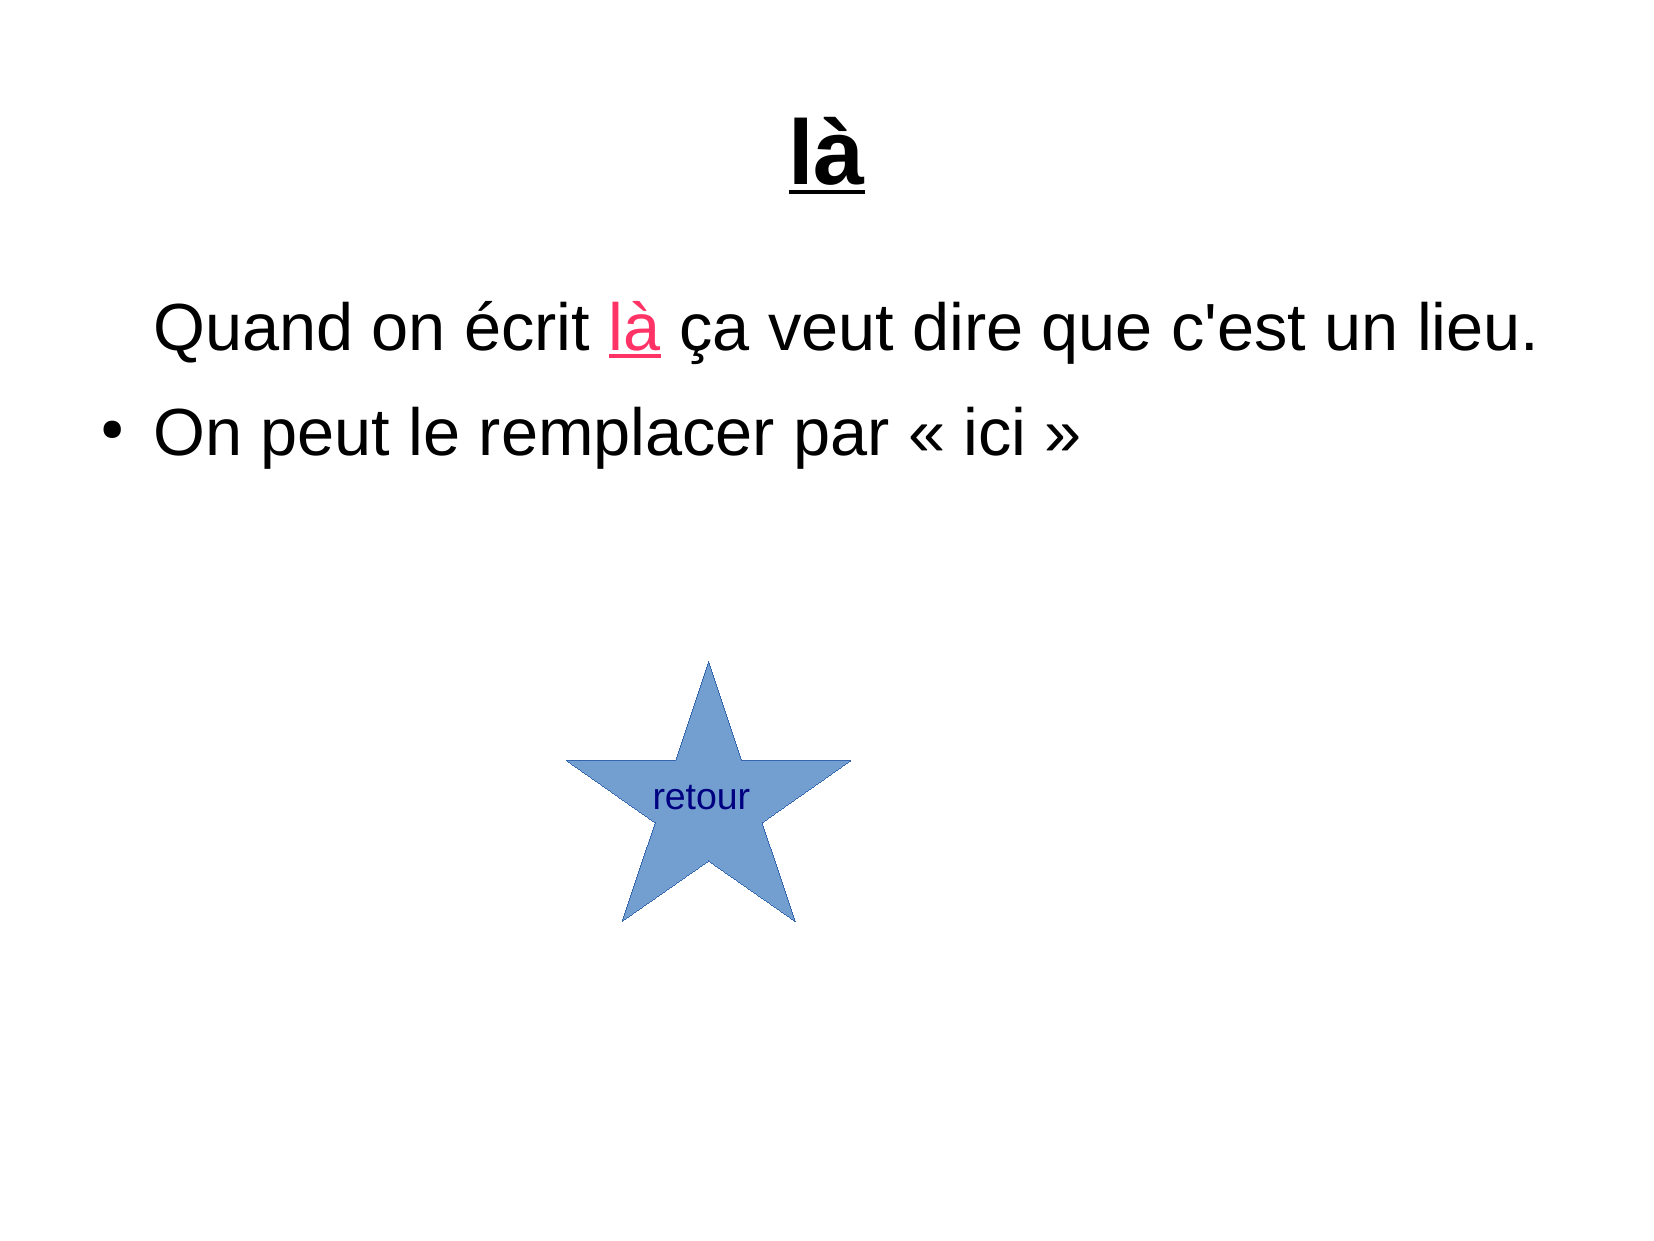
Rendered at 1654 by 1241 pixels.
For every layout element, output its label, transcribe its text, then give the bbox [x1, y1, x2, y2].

text_box [622, 825, 796, 922]
text_box retour [637, 767, 766, 825]
text_box [566, 661, 851, 821]
list Quand on écrit là ça veut dire que c'est un lieu. On peut le remplacer par « ici » [82, 290, 1571, 1010]
title là [82, 49, 1571, 257]
